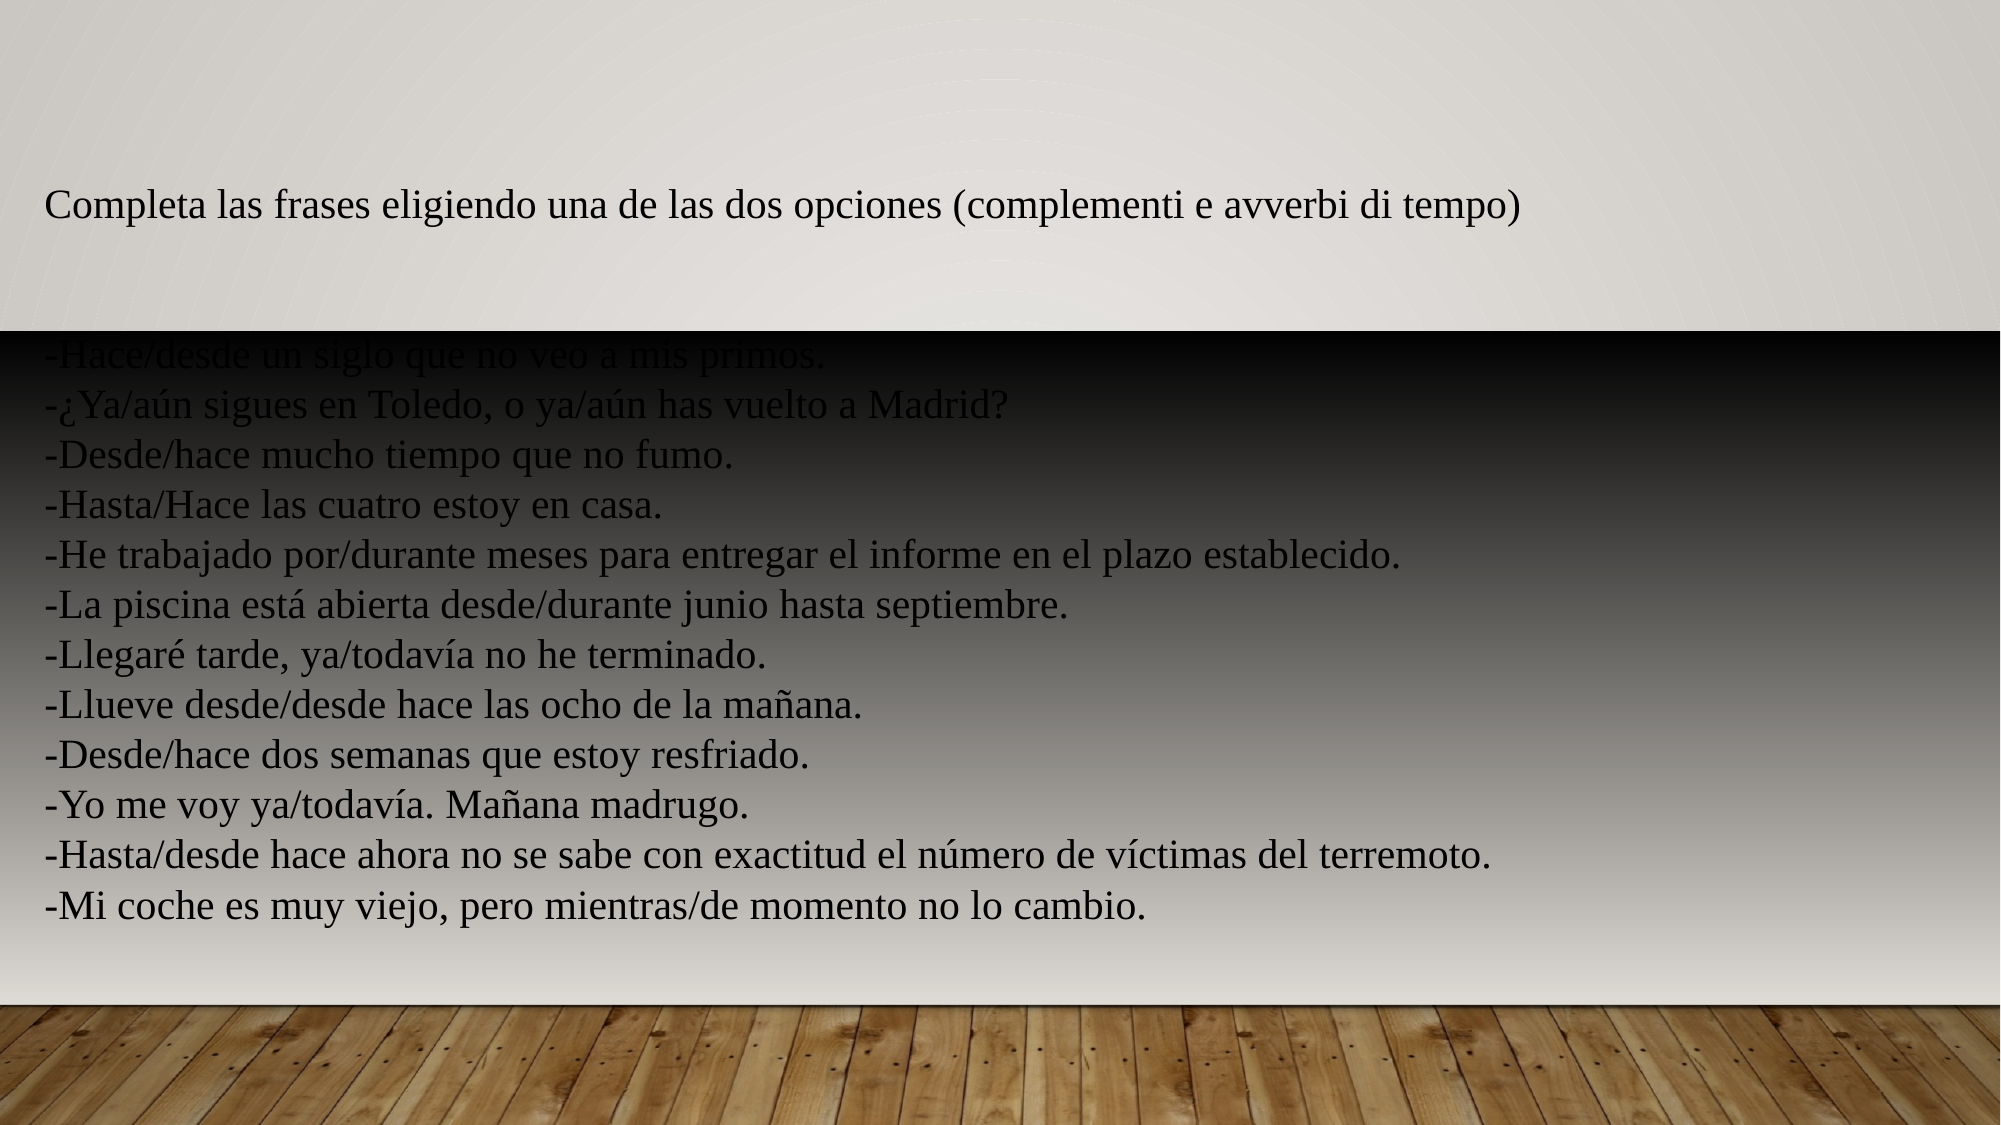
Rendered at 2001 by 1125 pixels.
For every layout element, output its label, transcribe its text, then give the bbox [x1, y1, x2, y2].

text_box Completa las frases eligiendo una de las dos opciones (complementi e avverbi di tempo) -Hace/desde un siglo que no veo a mis primos. -¿Ya/aún sigues en Toledo, o ya/aún has vuelto a Madrid? -Desde/hace mucho tiempo que no fumo. -Hasta/Hace las cuatro estoy en casa. -He trabajado por/durante meses para entregar el informe en el plazo establecido. -La piscina está abierta desde/durante junio hasta septiembre. -Llegaré tarde, ya/todavía no he terminado. -Llueve desde/desde hace las ocho de la mañana. -Desde/hace dos semanas que estoy resfriado. -Yo me voy ya/todavía. Mañana madrugo. -Hasta/desde hace ahora no se sabe con exactitud el número de víctimas del terremoto. -Mi coche es muy viejo, pero mientras/de momento no lo cambio. [29, 169, 1961, 943]
